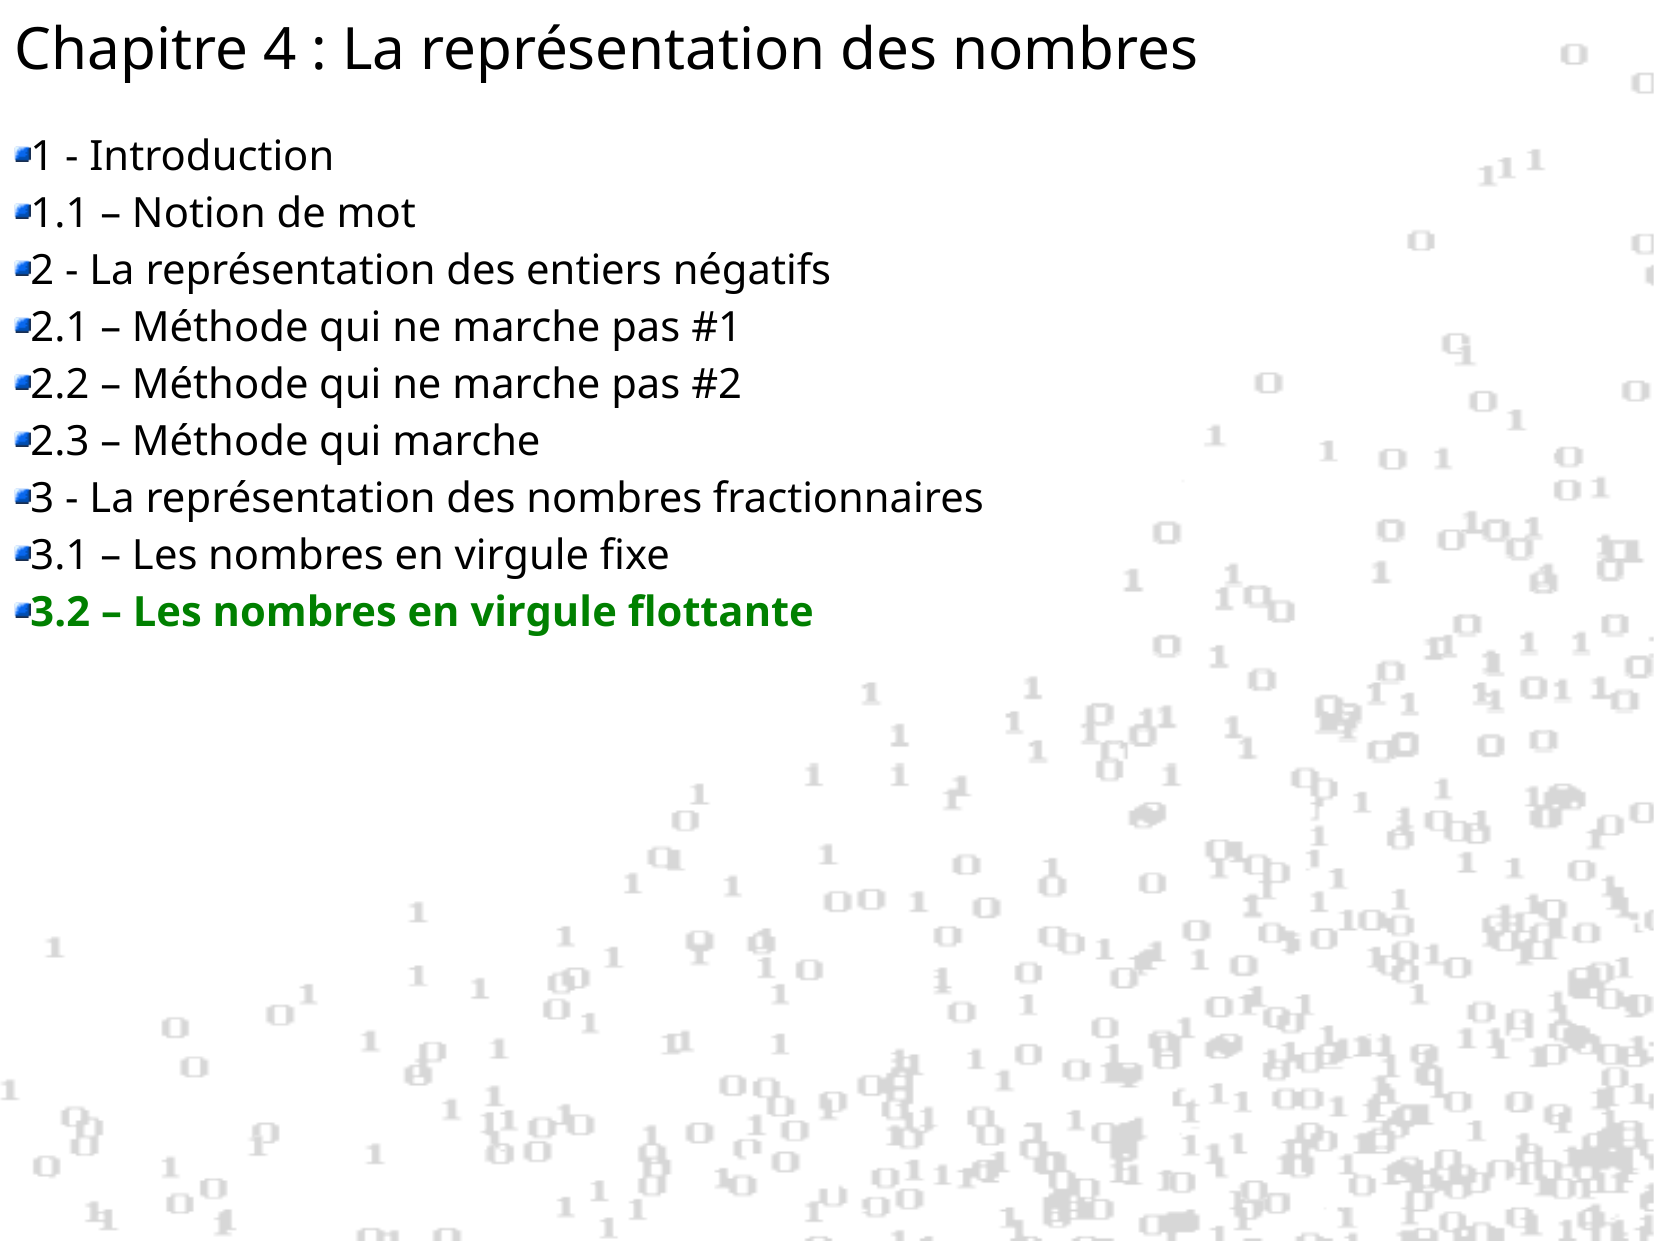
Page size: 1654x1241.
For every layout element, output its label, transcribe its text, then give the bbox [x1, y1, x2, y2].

picture [0, 89, 1654, 1241]
text_box 1 - Introduction 1.1 – Notion de mot 2 - La représentation des entiers négatifs 2.1 – Méthode qui ne marche pas #1 2.2 – Méthode qui ne marche pas #2 2.3 – Méthode qui marche 3 - La représentation des nombres fractionnaires 3.1 – Les nombres en virgule fixe 3.2 – Les nombres en virgule flottante [0, 118, 1211, 827]
text_box Chapitre 4 : La représentation des nombres [0, 0, 1654, 89]
